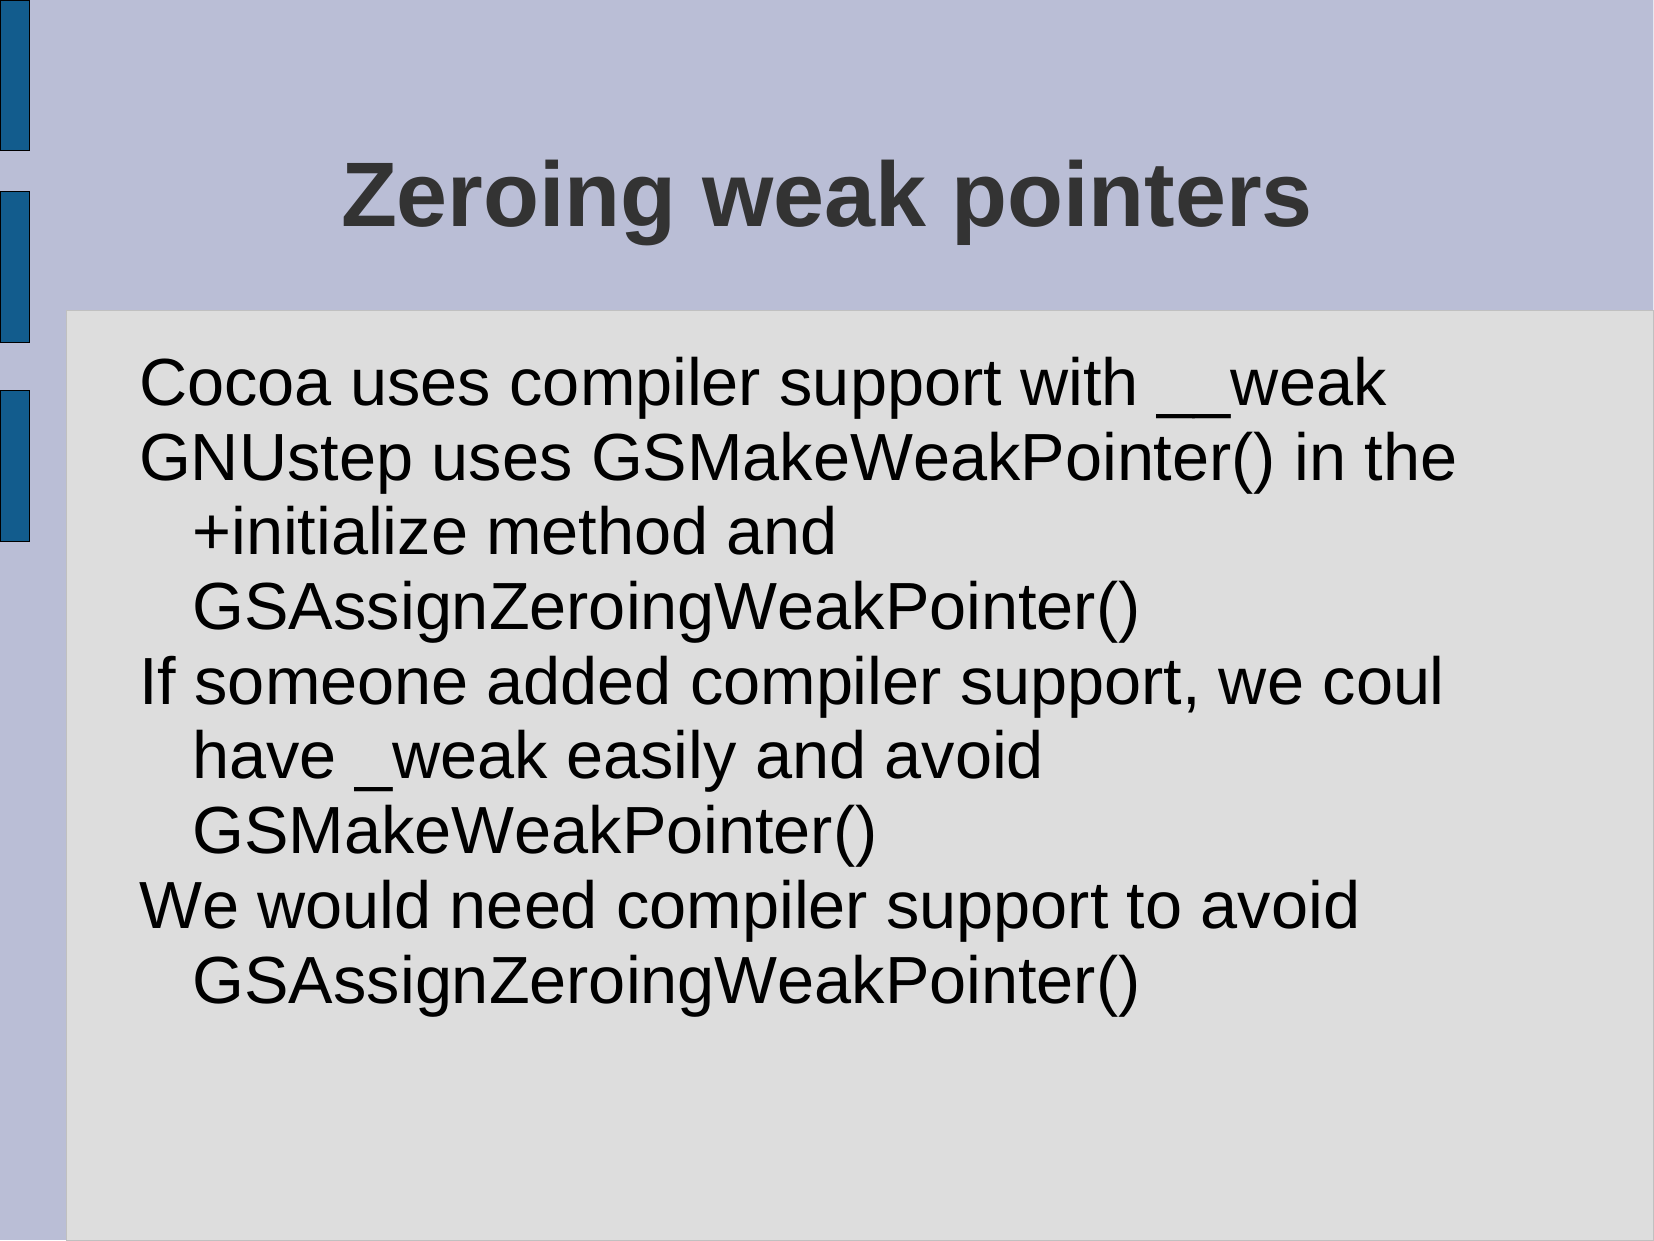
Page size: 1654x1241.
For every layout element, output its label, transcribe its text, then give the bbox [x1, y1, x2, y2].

title Zeroing weak pointers [121, 91, 1534, 299]
list Cocoa uses compiler support with __weak GNUstep uses GSMakeWeakPointer() in the +initialize method and GSAssignZeroingWeakPointer() If someone added compiler support, we coul have _weak easily and avoid GSMakeWeakPointer() We would need compiler support to avoid GSAssignZeroingWeakPointer() [121, 344, 1534, 1127]
